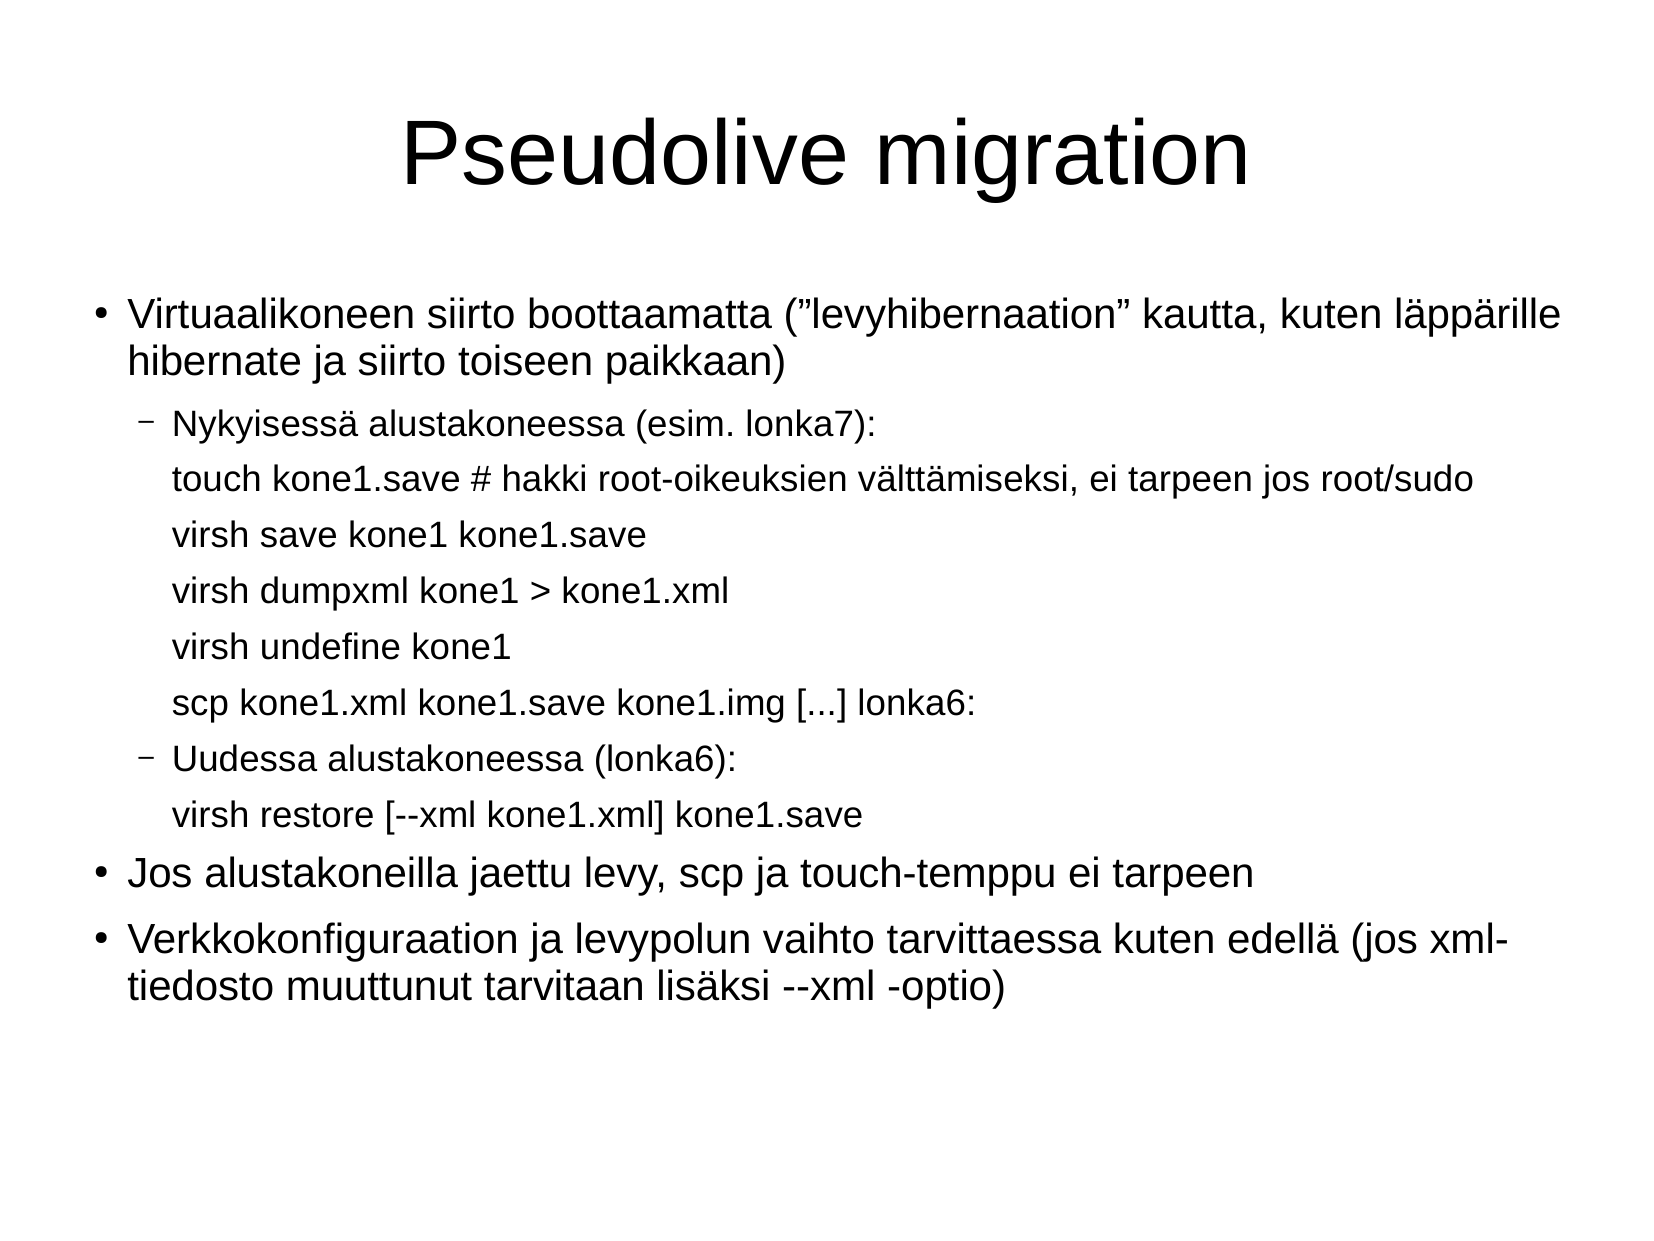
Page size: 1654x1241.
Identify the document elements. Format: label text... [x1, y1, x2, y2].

title Pseudolive migration [82, 49, 1571, 257]
list Virtuaalikoneen siirto boottaamatta (”levyhibernaation” kautta, kuten läppärille hibernate ja siirto toiseen paikkaan) Nykyisessä alustakoneessa (esim. lonka7): touch kone1.save # hakki root-oikeuksien välttämiseksi, ei tarpeen jos root/sudo virsh save kone1 kone1.save virsh dumpxml kone1 > kone1.xml virsh undefine kone1 scp kone1.xml kone1.save kone1.img [...] lonka6: Uudessa alustakoneessa (lonka6): virsh restore [--xml kone1.xml] kone1.save Jos alustakoneilla jaettu levy, scp ja touch-temppu ei tarpeen Verkkokonfiguraation ja levypolun vaihto tarvittaessa kuten edellä (jos xml-tiedosto muuttunut tarvitaan lisäksi --xml -optio) [82, 290, 1571, 1010]
